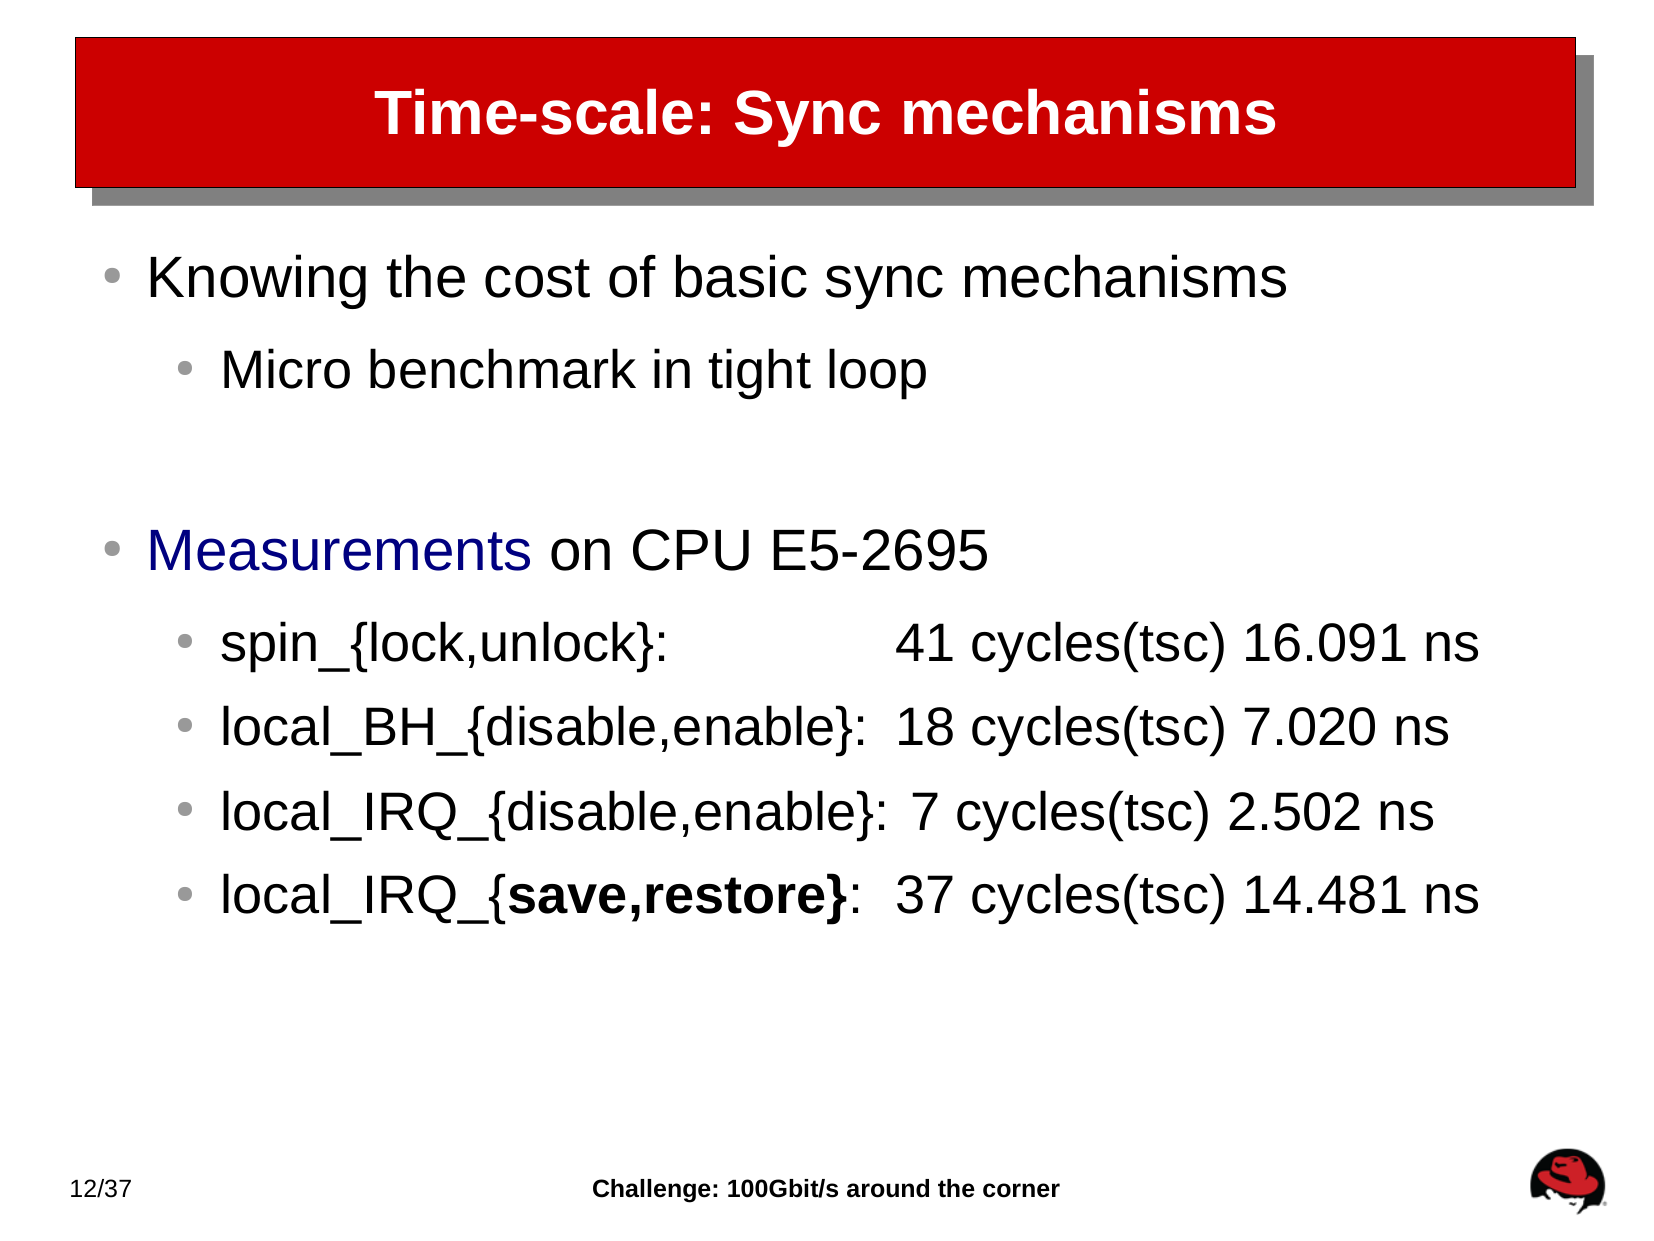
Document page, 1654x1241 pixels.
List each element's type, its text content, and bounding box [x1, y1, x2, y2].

picture [1529, 1146, 1613, 1224]
list Knowing the cost of basic sync mechanisms Micro benchmark in tight loop Measurements on CPU E5-2695 spin_{lock,unlock}: 41 cycles(tsc) 16.091 ns local_BH_{disable,enable}: 18 cycles(tsc) 7.020 ns local_IRQ_{disable,enable}: 7 cycles(tsc) 2.502 ns local_IRQ_{save,restore}: 37 cycles(tsc) 14.481 ns [86, 244, 1576, 1039]
title Time-scale: Sync mechanisms [82, 37, 1571, 188]
